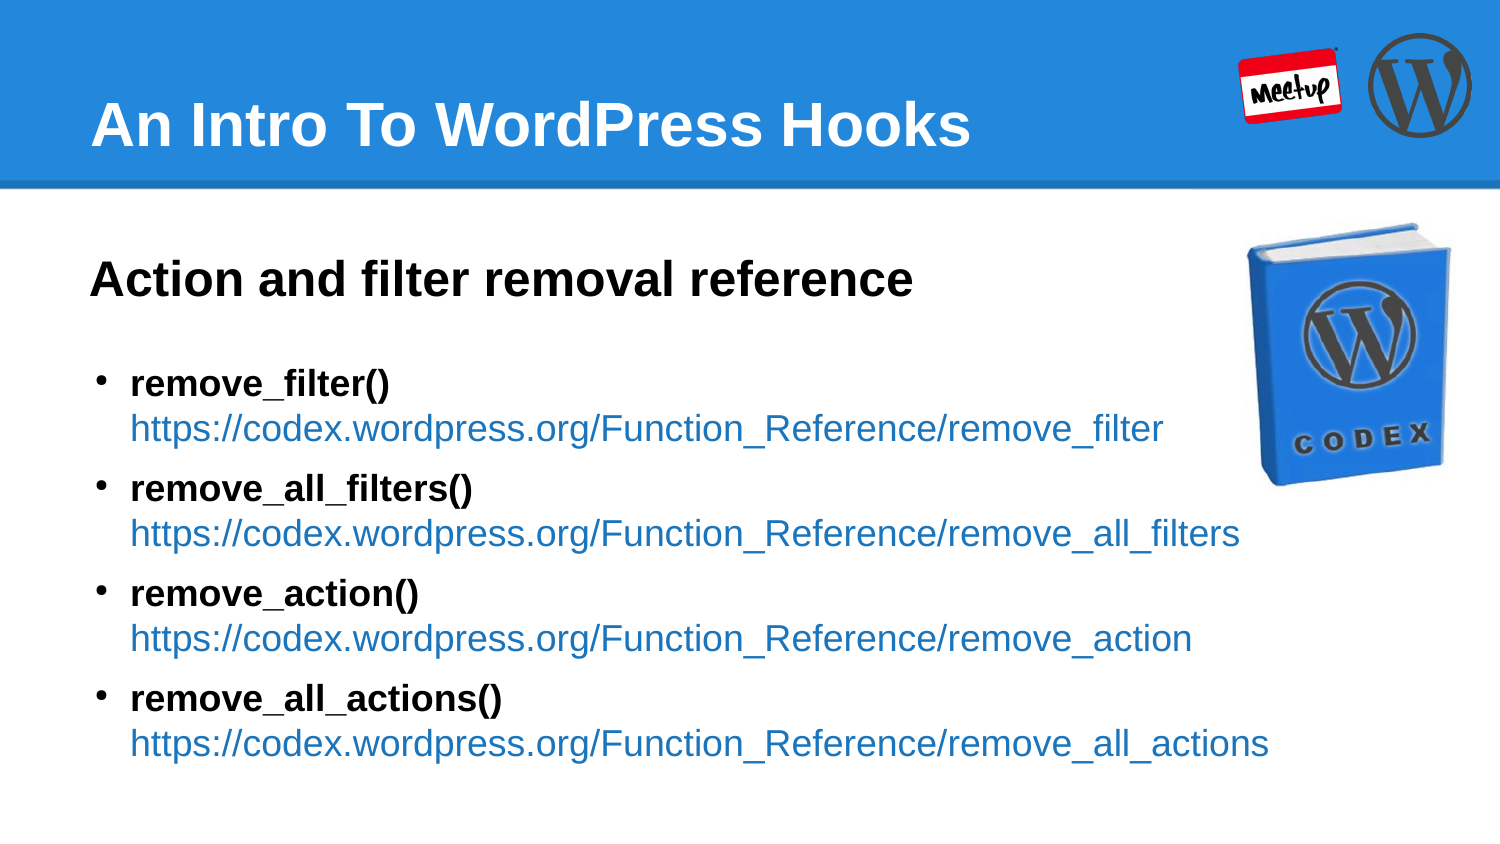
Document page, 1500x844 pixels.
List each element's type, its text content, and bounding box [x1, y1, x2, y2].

picture [1238, 47, 1342, 124]
text_box remove_filter() https://codex.wordpress.org/Function_Reference/remove_filter remove_all_filters() https://codex.wordpress.org/Function_Reference/remove_all_filters remove_action() https://codex.wordpress.org/Function_Reference/remove_action remove_all_actions() https://codex.wordpress.org/Function_Reference/remove_all_actions [79, 344, 1425, 535]
text_box Action and filter removal reference [73, 231, 1005, 422]
picture [1245, 221, 1456, 490]
picture [1368, 33, 1472, 138]
title An Intro To WordPress Hooks [75, 33, 1425, 175]
